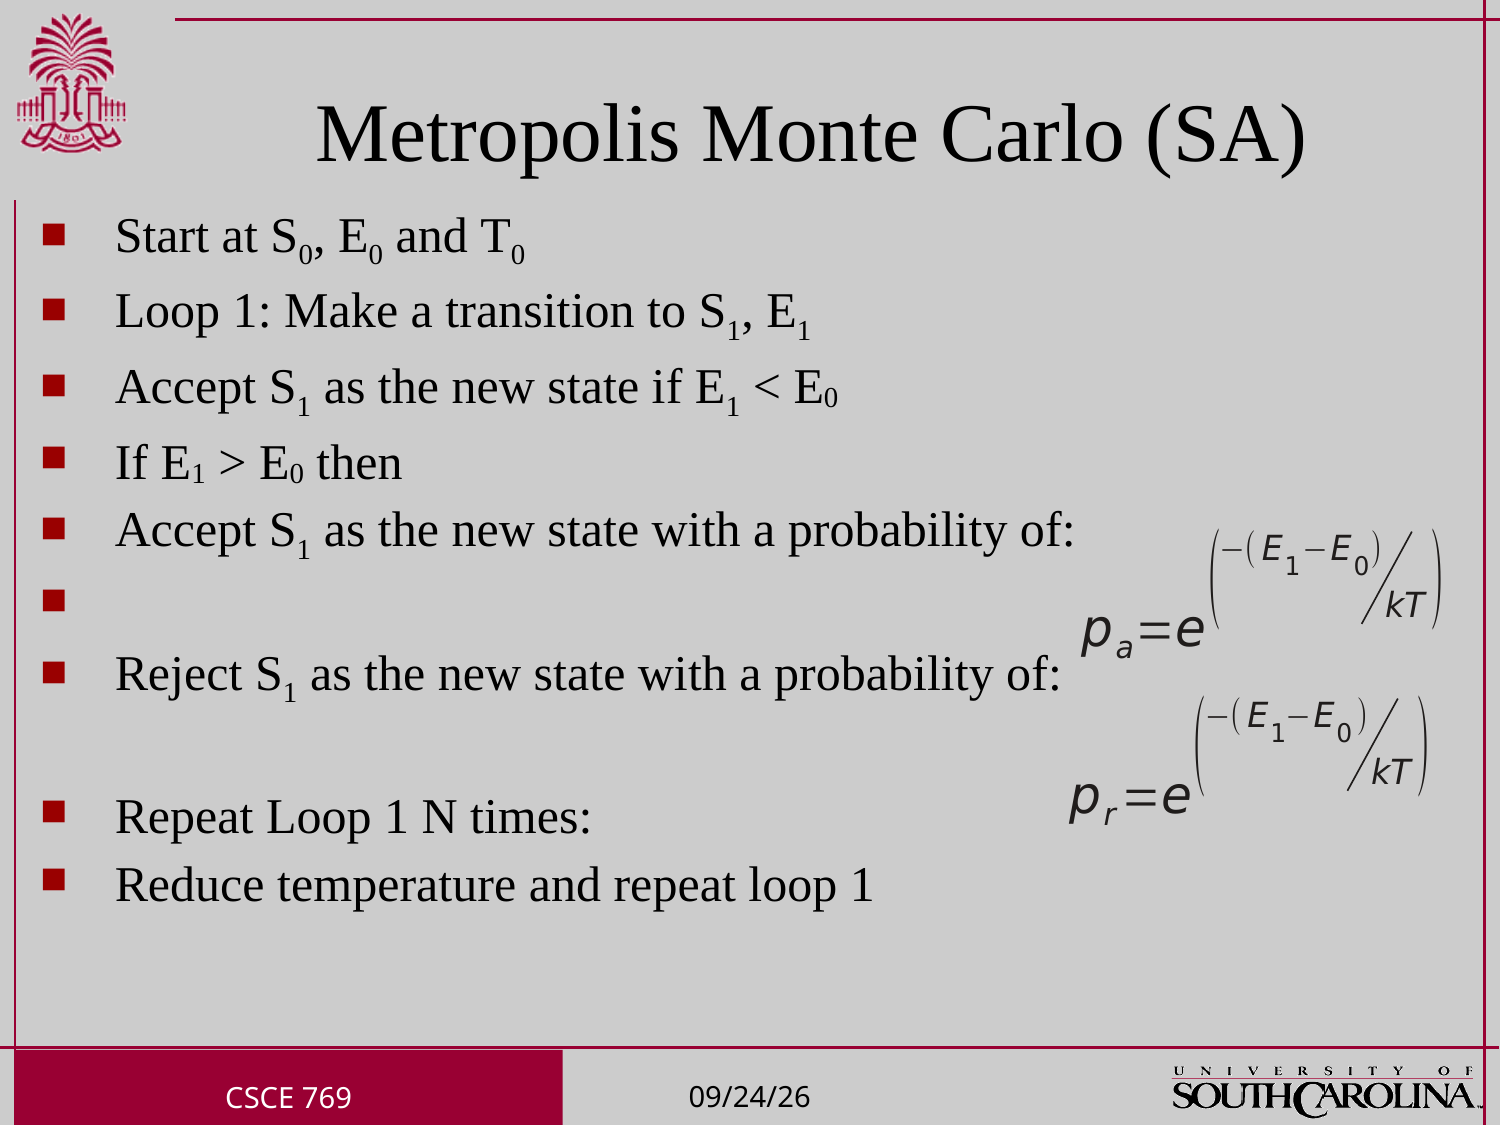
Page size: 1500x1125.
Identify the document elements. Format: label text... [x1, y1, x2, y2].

picture [1162, 1049, 1483, 1125]
chart [1055, 691, 1443, 834]
title Metropolis Monte Carlo (SA) [174, 9, 1450, 188]
picture [12, 12, 131, 155]
chart [1066, 525, 1457, 667]
list Start at S0, E0 and T0 Loop 1: Make a transition to S1, E1 Accept S1 as the new state if E1 < E0 If E1 > E0 then Accept S1 as the new state with a probability of: Reject S1 as the new state with a probability of: Repeat Loop 1 N times: Reduce temperature and repeat loop 1 [24, 200, 1476, 1028]
